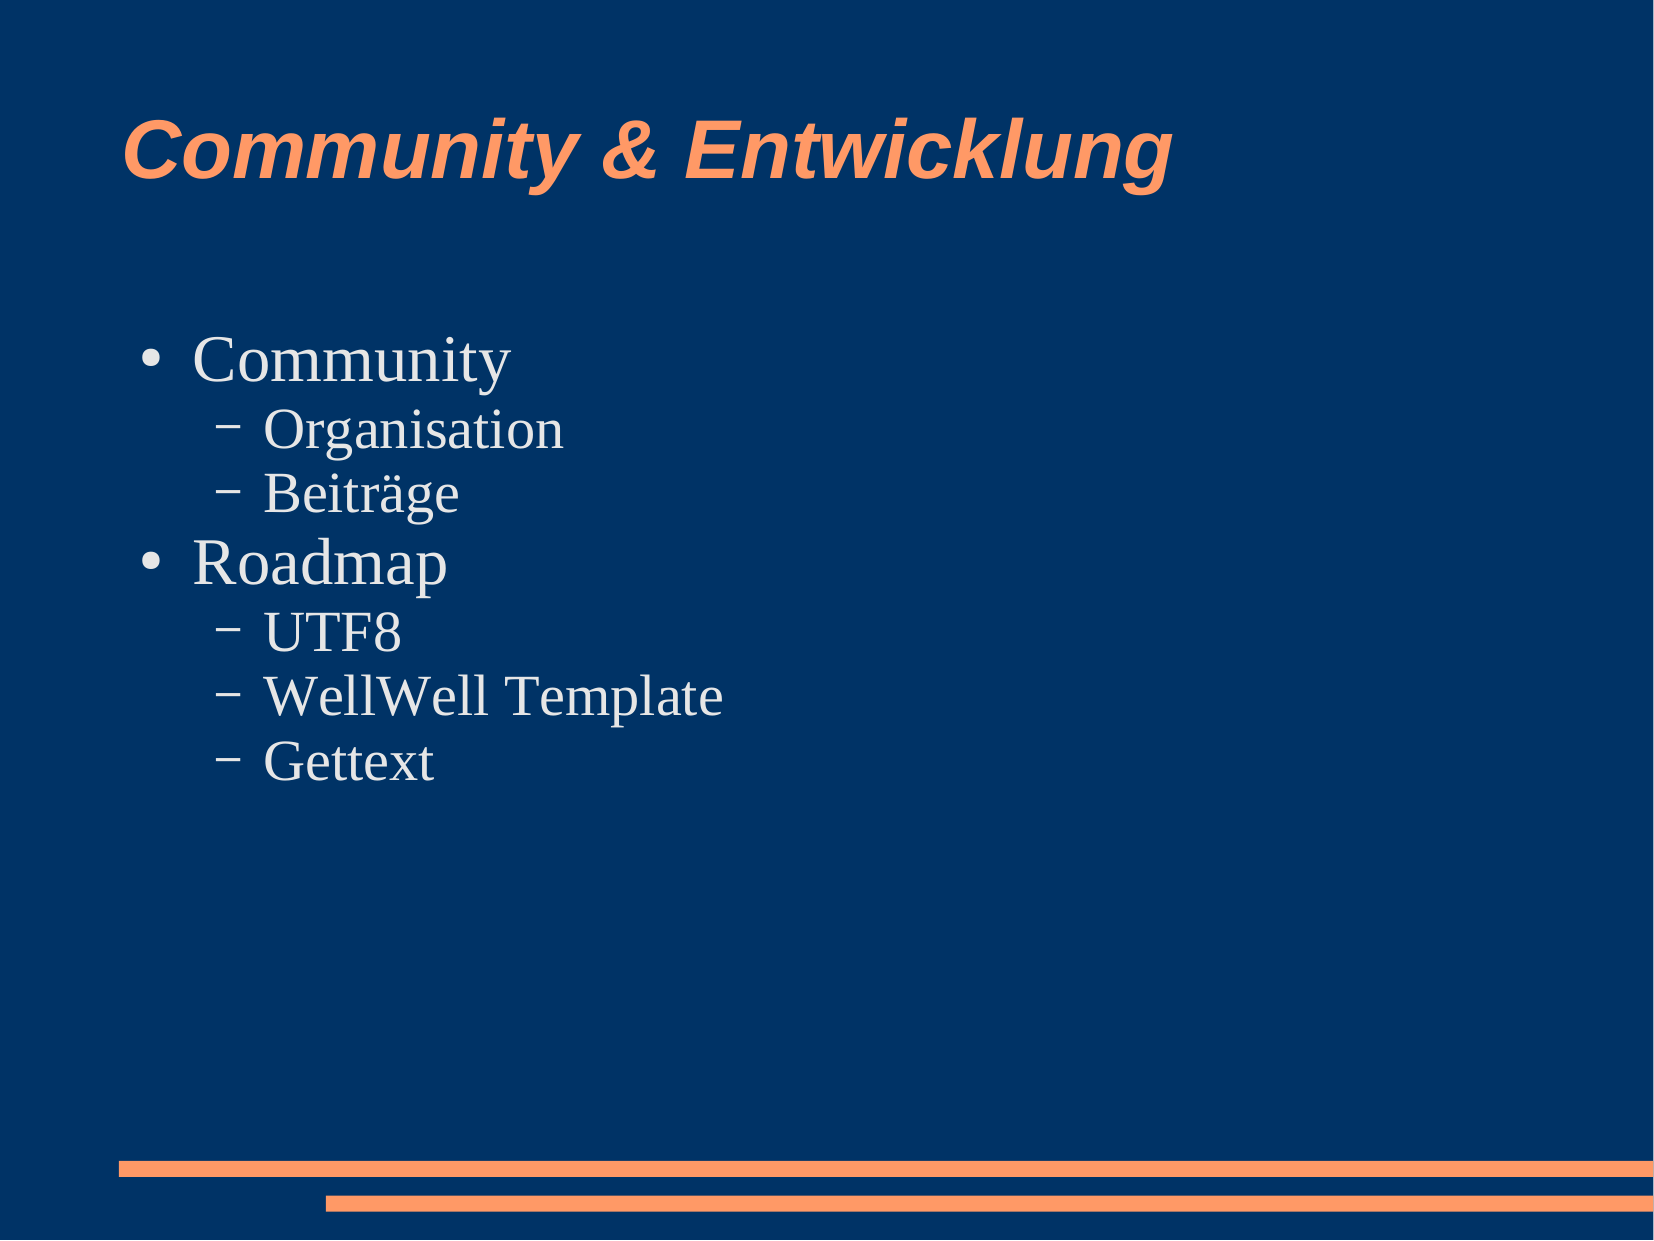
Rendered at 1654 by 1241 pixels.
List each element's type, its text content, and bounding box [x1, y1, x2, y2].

list Community Organisation Beiträge Roadmap UTF8 WellWell Template Gettext [121, 322, 1561, 1118]
title Community & Entwicklung [121, 53, 1534, 247]
